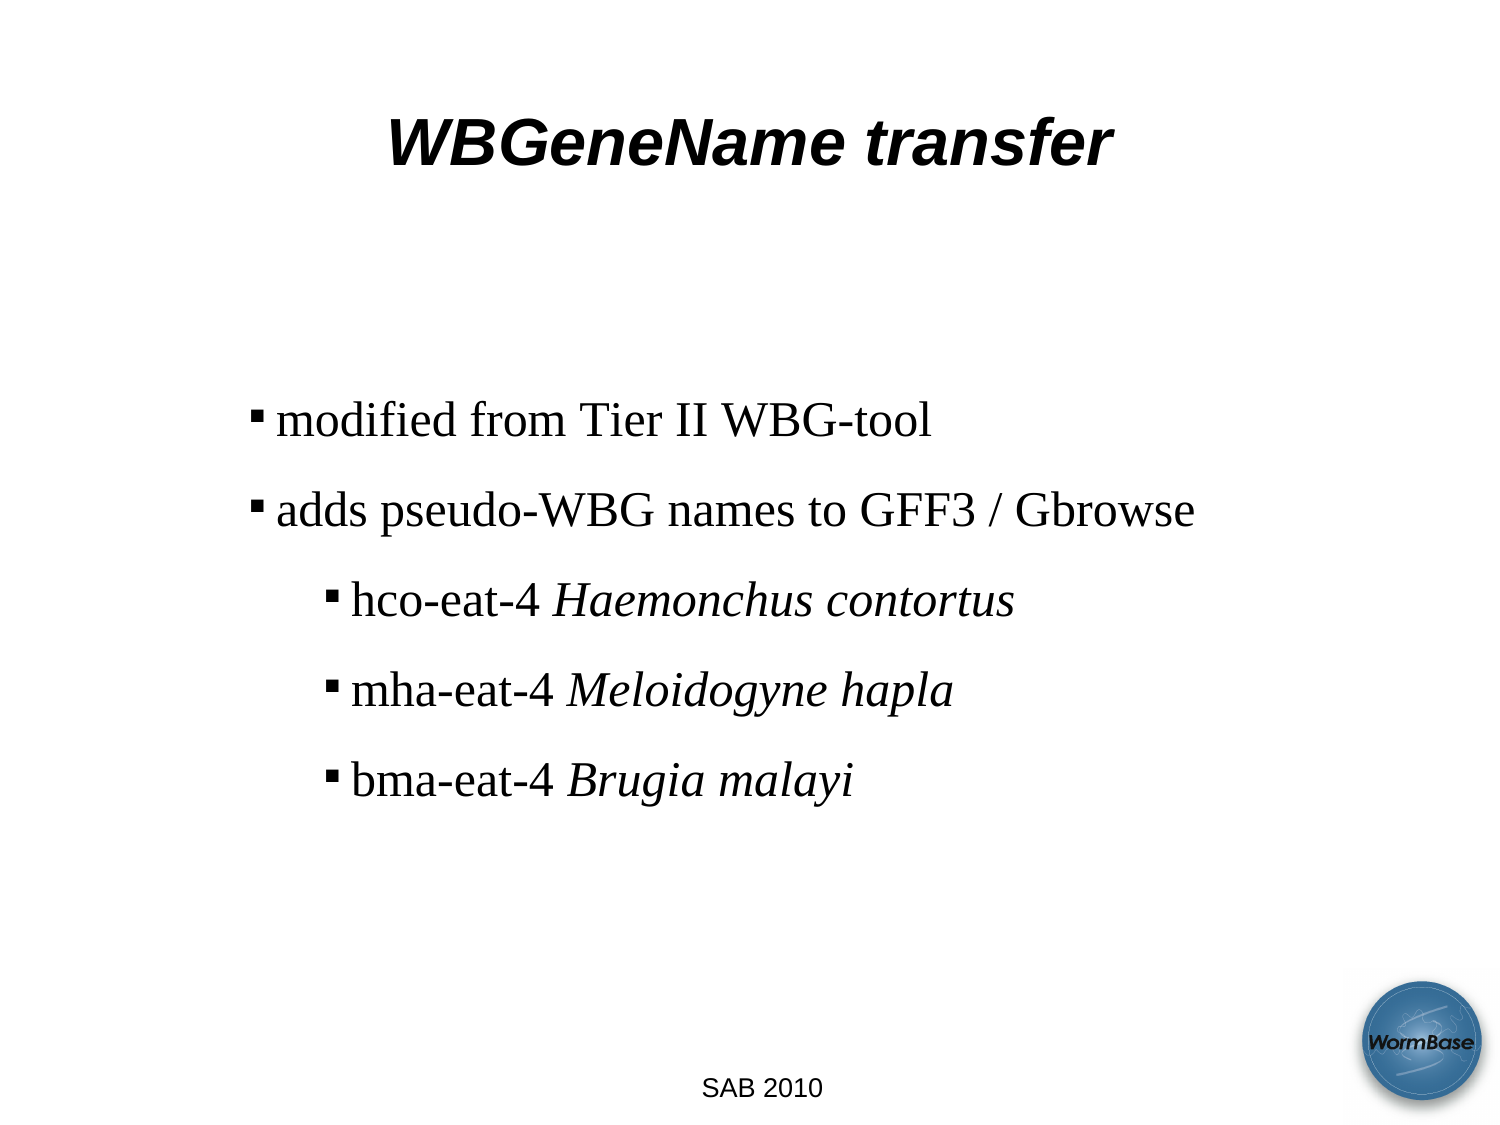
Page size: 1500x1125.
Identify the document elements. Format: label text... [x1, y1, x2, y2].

picture [1343, 968, 1500, 1125]
title WBGeneName transfer [75, 44, 1425, 233]
text_box modified from Tier II WBG-tool adds pseudo-WBG names to GFF3 / Gbrowse hco-eat-4 Haemonchus contortus mha-eat-4 Meloidogyne hapla bma-eat-4 Brugia malayi [236, 349, 1211, 815]
